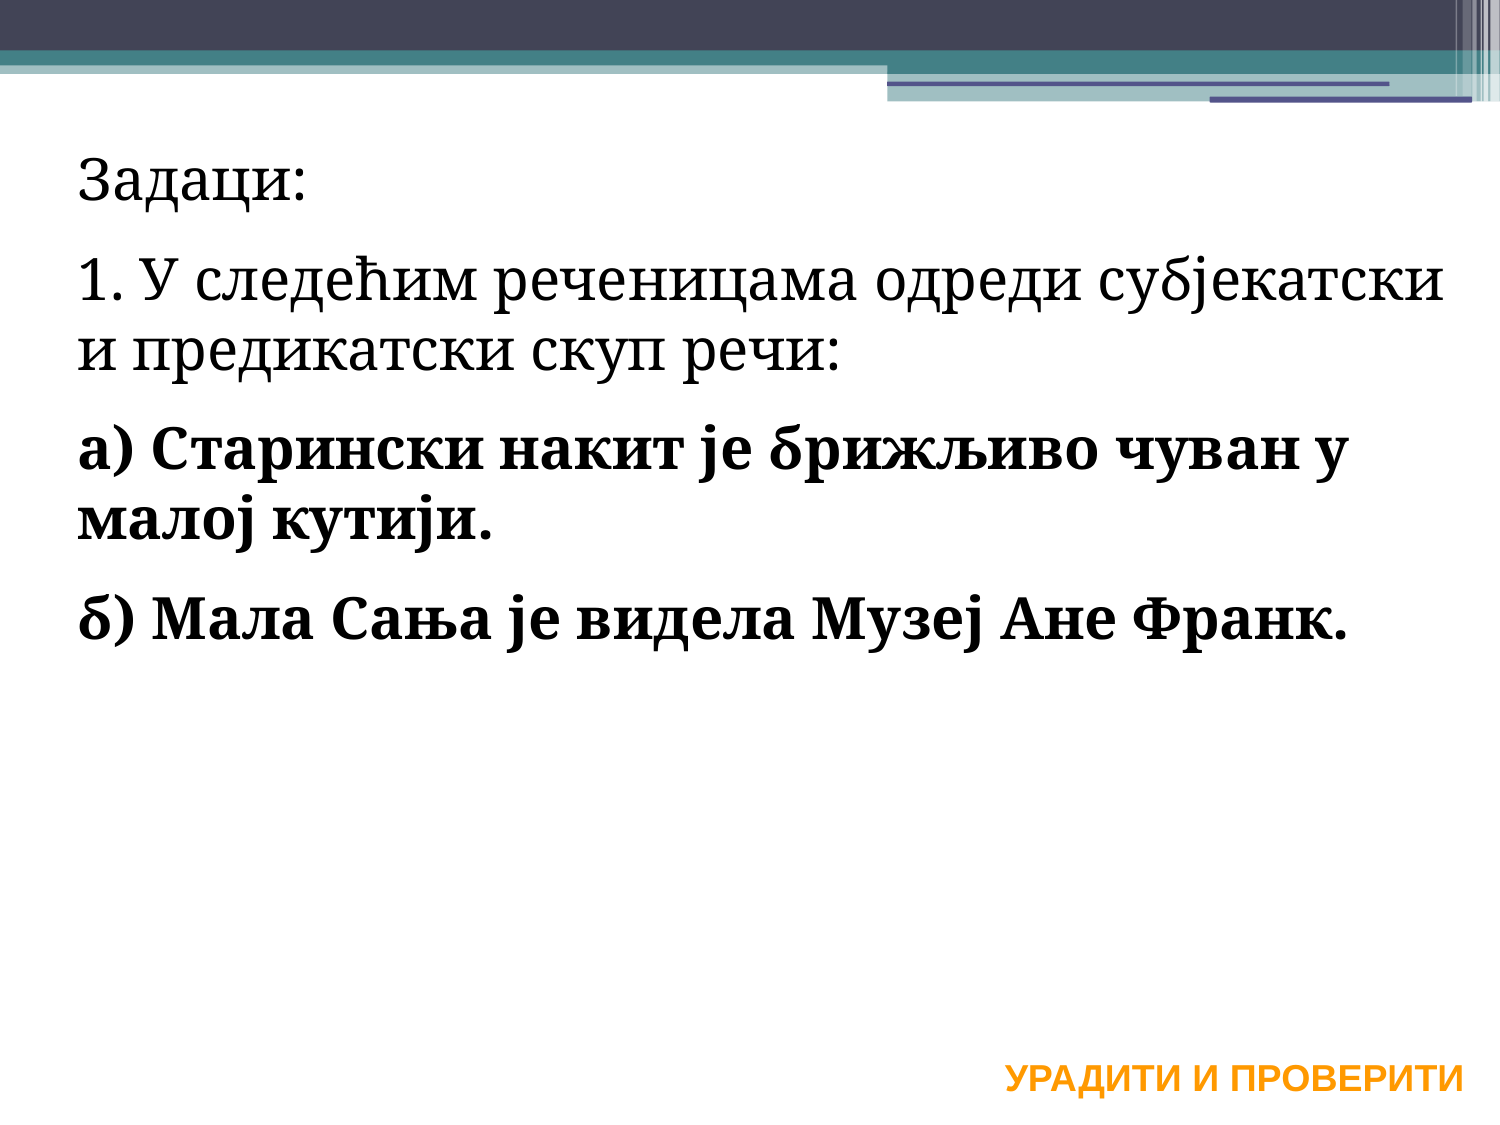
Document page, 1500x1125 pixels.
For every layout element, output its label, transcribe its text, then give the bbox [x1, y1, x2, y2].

list Задаци: 1. У следећим реченицама одреди субјекатски и предикатски скуп речи: а) Старински накит је брижљиво чуван у малој кутији. б) Мала Сања је видела Музеј Ане Франк. [45, 135, 1498, 970]
text_box УРАДИТИ И ПРОВЕРИТИ [990, 1050, 1500, 1111]
